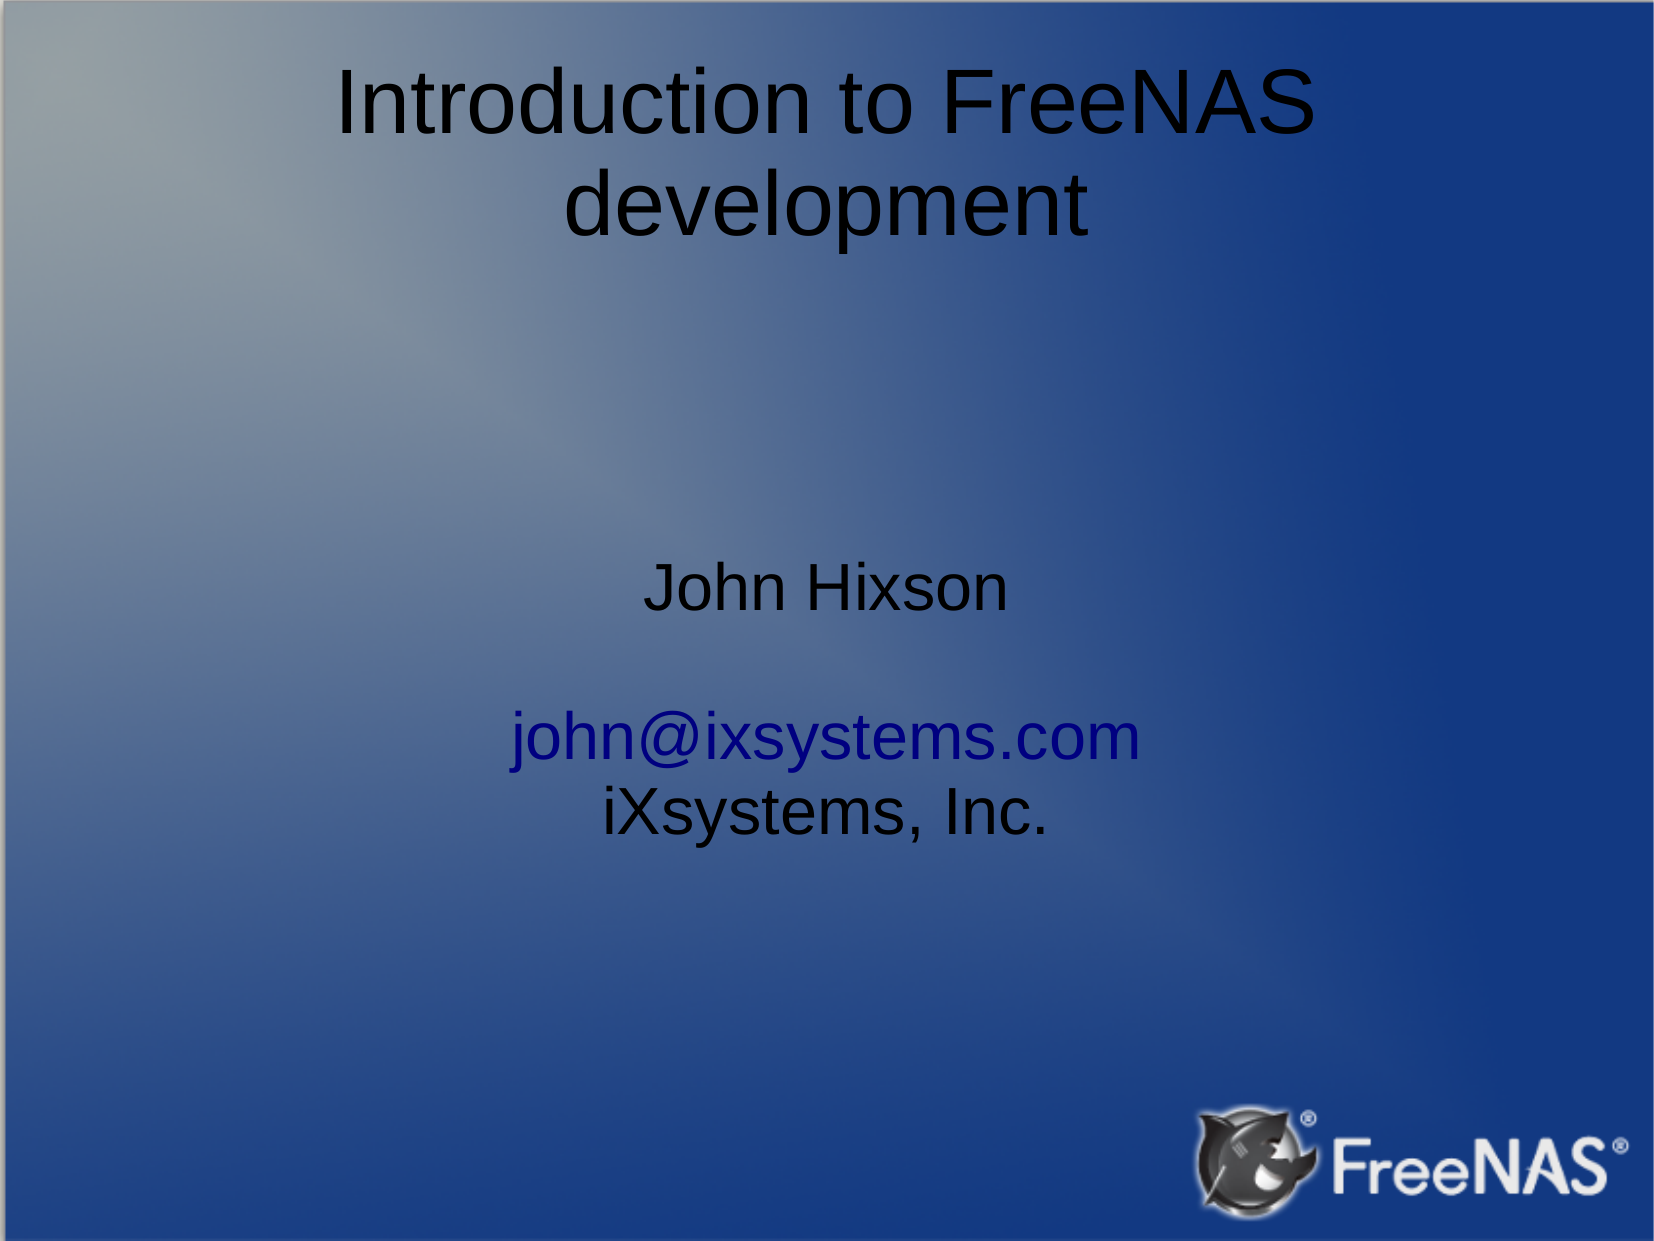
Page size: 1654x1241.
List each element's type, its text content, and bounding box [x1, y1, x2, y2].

subtitle John Hixson john@ixsystems.com iXsystems, Inc. [82, 290, 1571, 1109]
picture [0, 0, 1654, 1241]
title Introduction to FreeNAS development [82, 49, 1571, 257]
